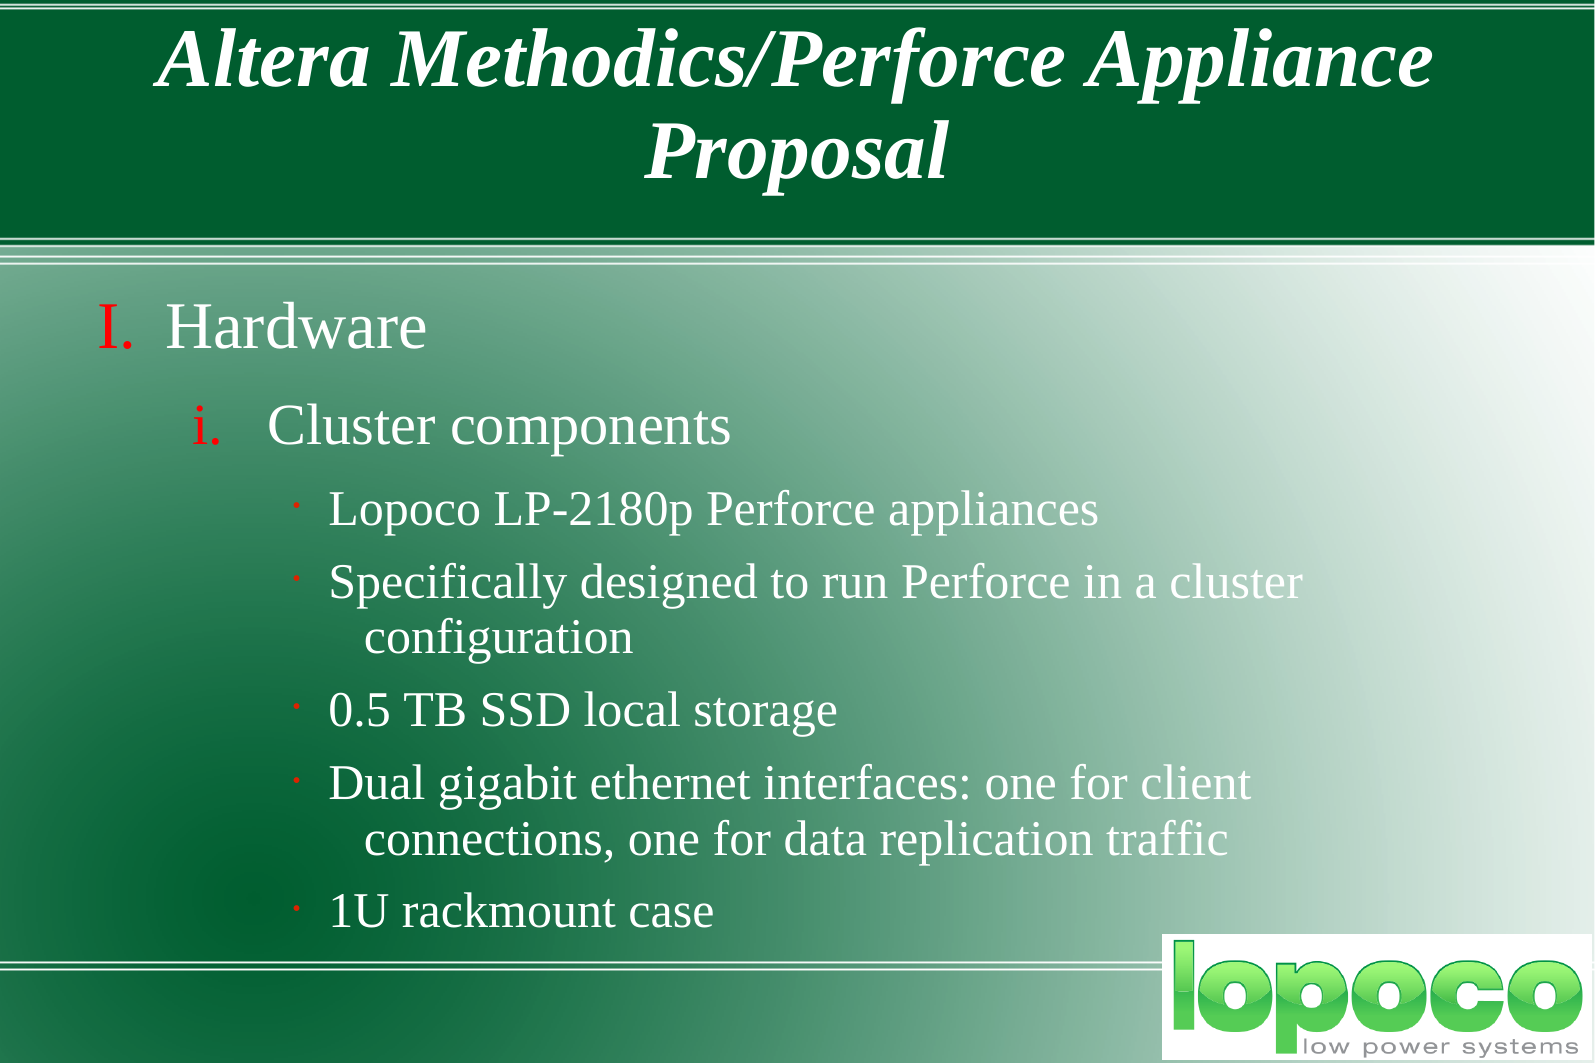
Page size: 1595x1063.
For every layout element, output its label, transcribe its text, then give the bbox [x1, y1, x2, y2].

list Hardware Cluster components Lopoco LP-2180p Perforce appliances Specifically designed to run Perforce in a cluster configuration 0.5 TB SSD local storage Dual gigabit ethernet interfaces: one for client connections, one for data replication traffic 1U rackmount case [79, 289, 1515, 976]
picture [0, 0, 1595, 1063]
title Altera Methodics/Perforce Appliance Proposal [79, 11, 1515, 197]
